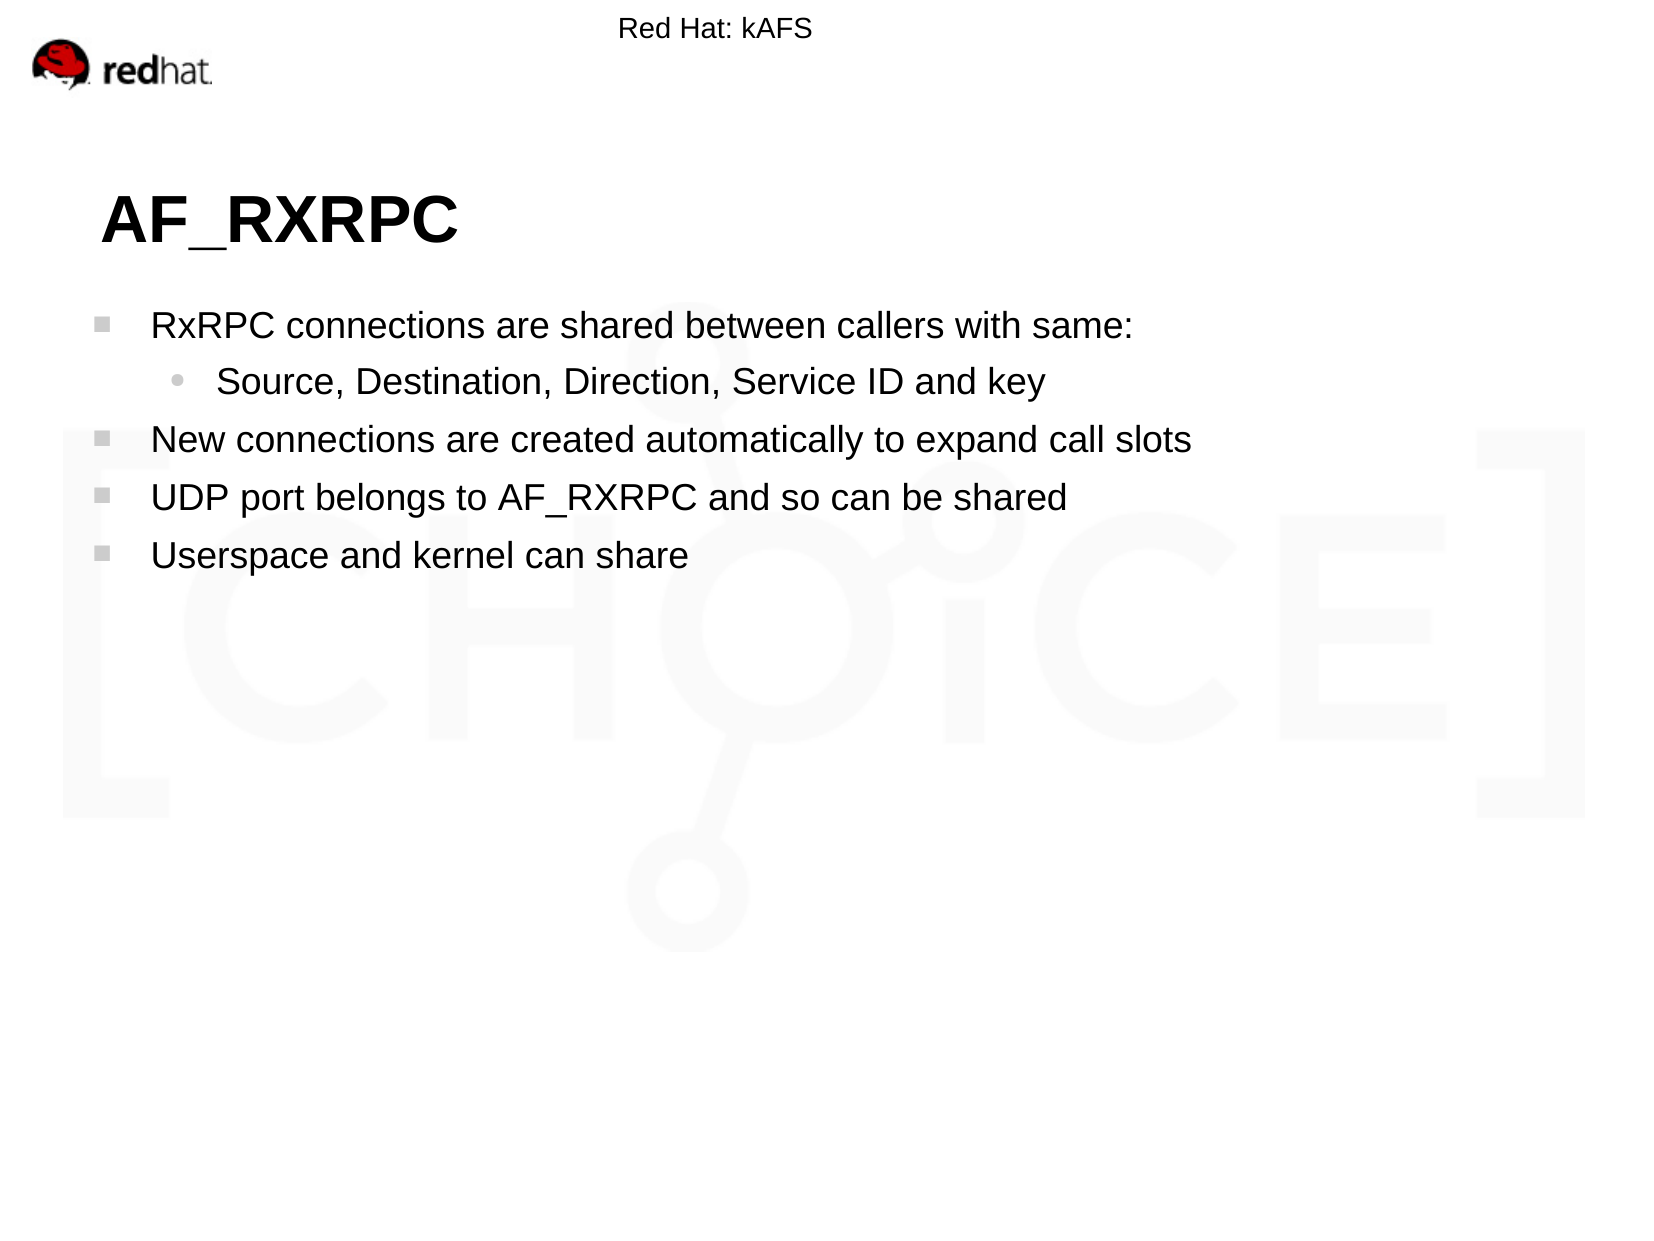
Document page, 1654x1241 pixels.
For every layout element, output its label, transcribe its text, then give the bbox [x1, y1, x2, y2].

list RxRPC connections are shared between callers with same: Source, Destination, Direction, Service ID and key New connections are created automatically to expand call slots UDP port belongs to AF_RXRPC and so can be shared Userspace and kernel can share [94, 304, 1500, 1174]
title AF_RXRPC [100, 164, 1506, 275]
picture [31, 37, 212, 98]
picture [63, 302, 1585, 952]
